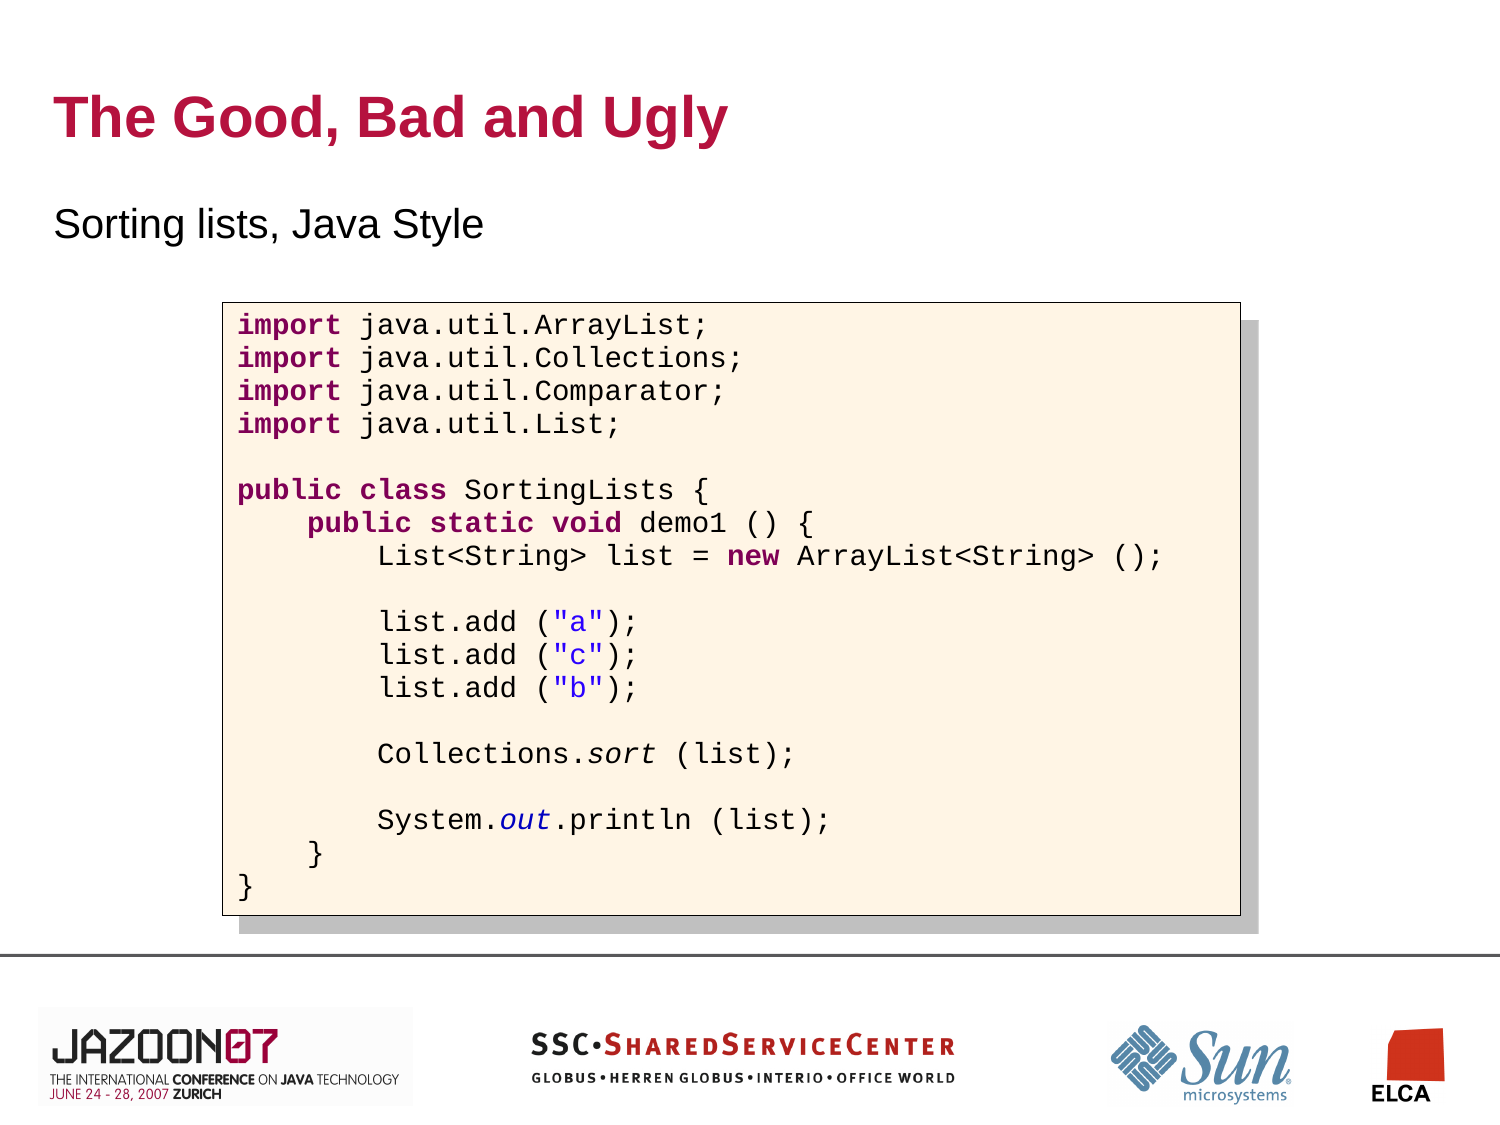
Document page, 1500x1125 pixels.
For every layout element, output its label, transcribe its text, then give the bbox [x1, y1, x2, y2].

picture [531, 1032, 955, 1083]
text_box import java.util.ArrayList; import java.util.Collections; import java.util.Comparator; import java.util.List; public class SortingLists { public static void demo1 () { List<String> list = new ArrayList<String> (); list.add ("a"); list.add ("c"); list.add ("b"); Collections.sort (list); System.out.println (list); } } [222, 302, 1241, 916]
picture [1107, 1021, 1294, 1107]
picture [38, 1007, 413, 1106]
title The Good, Bad and Ugly [53, 59, 1447, 185]
picture [1370, 1025, 1446, 1105]
list Sorting lists, Java Style [53, 200, 1447, 947]
